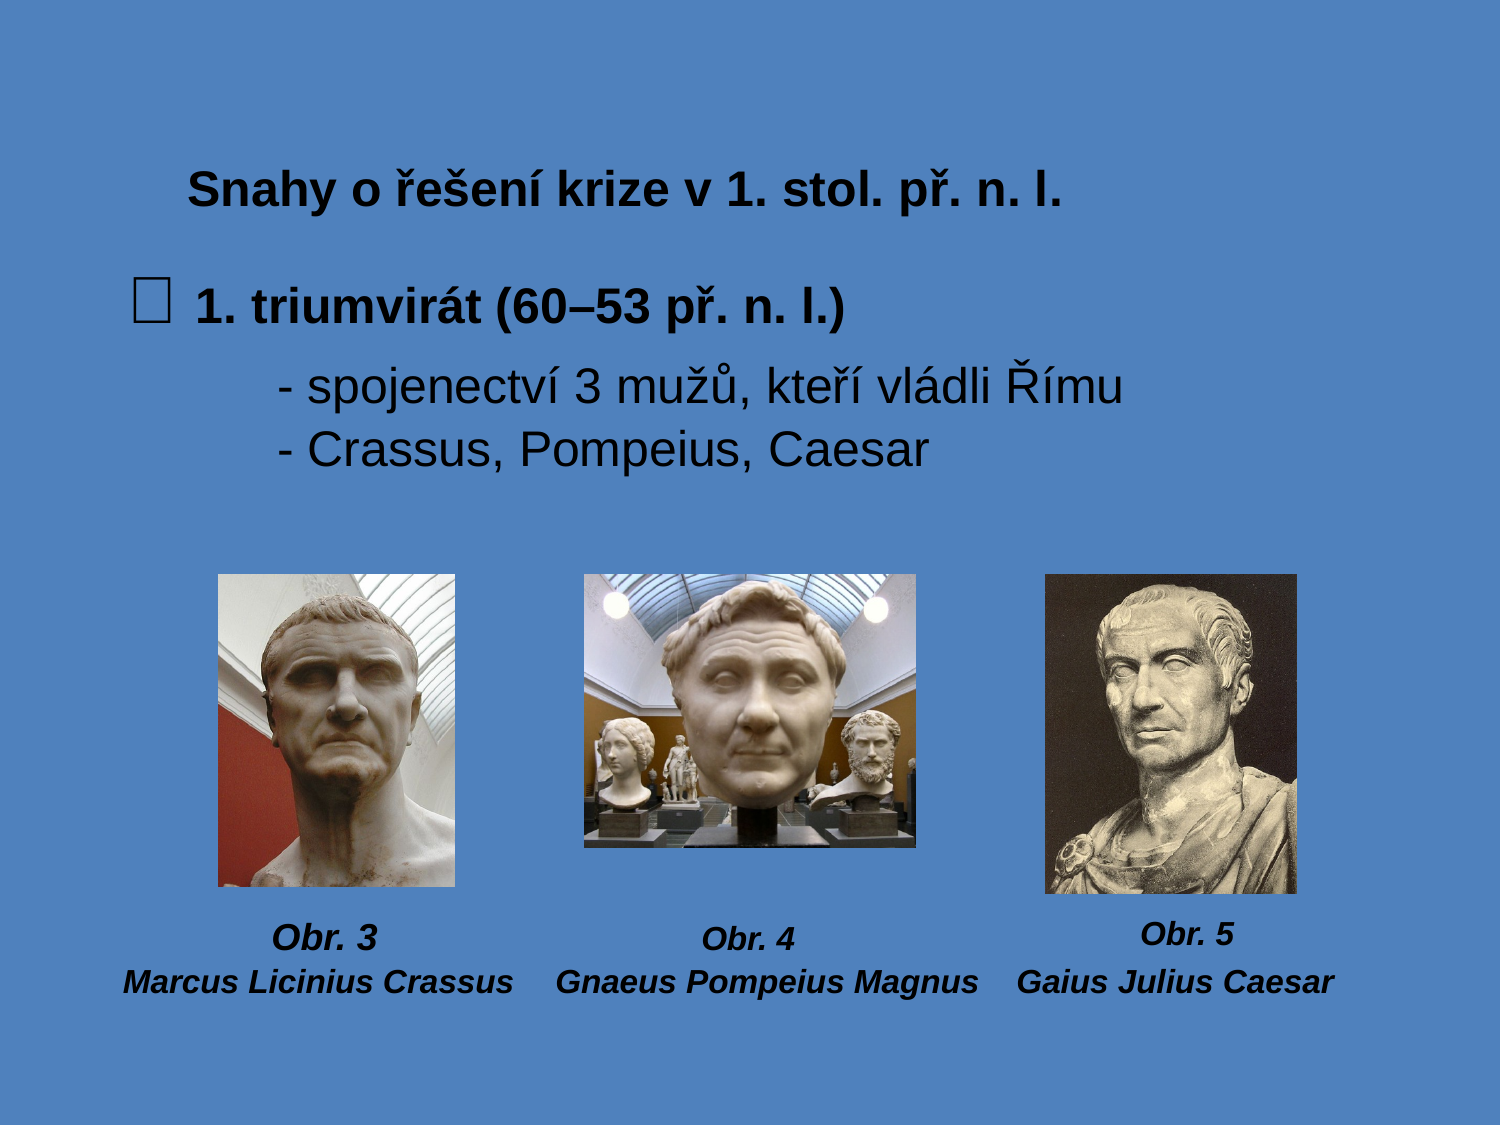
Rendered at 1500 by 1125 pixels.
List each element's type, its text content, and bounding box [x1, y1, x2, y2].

text_box Obr. 4 [667, 904, 821, 952]
text_box Snahy o řešení krize v 1. stol. př. n. l.  1. triumvirát (60–53 př. n. l.) - spojenectví 3 mužů, kteří vládli Římu - Crassus, Pompeius, Caesar [112, 148, 1388, 545]
text_box Obr. 5 [1104, 904, 1270, 952]
text_box Obr. 3 [230, 904, 420, 952]
picture [1045, 574, 1297, 894]
picture [584, 574, 916, 848]
text_box Marcus Licinius Crassus [88, 952, 513, 1008]
text_box Gnaeus Pompeius Magnus [513, 952, 998, 1008]
text_box Gaius Julius Caesar [998, 952, 1353, 1008]
picture [218, 574, 455, 887]
